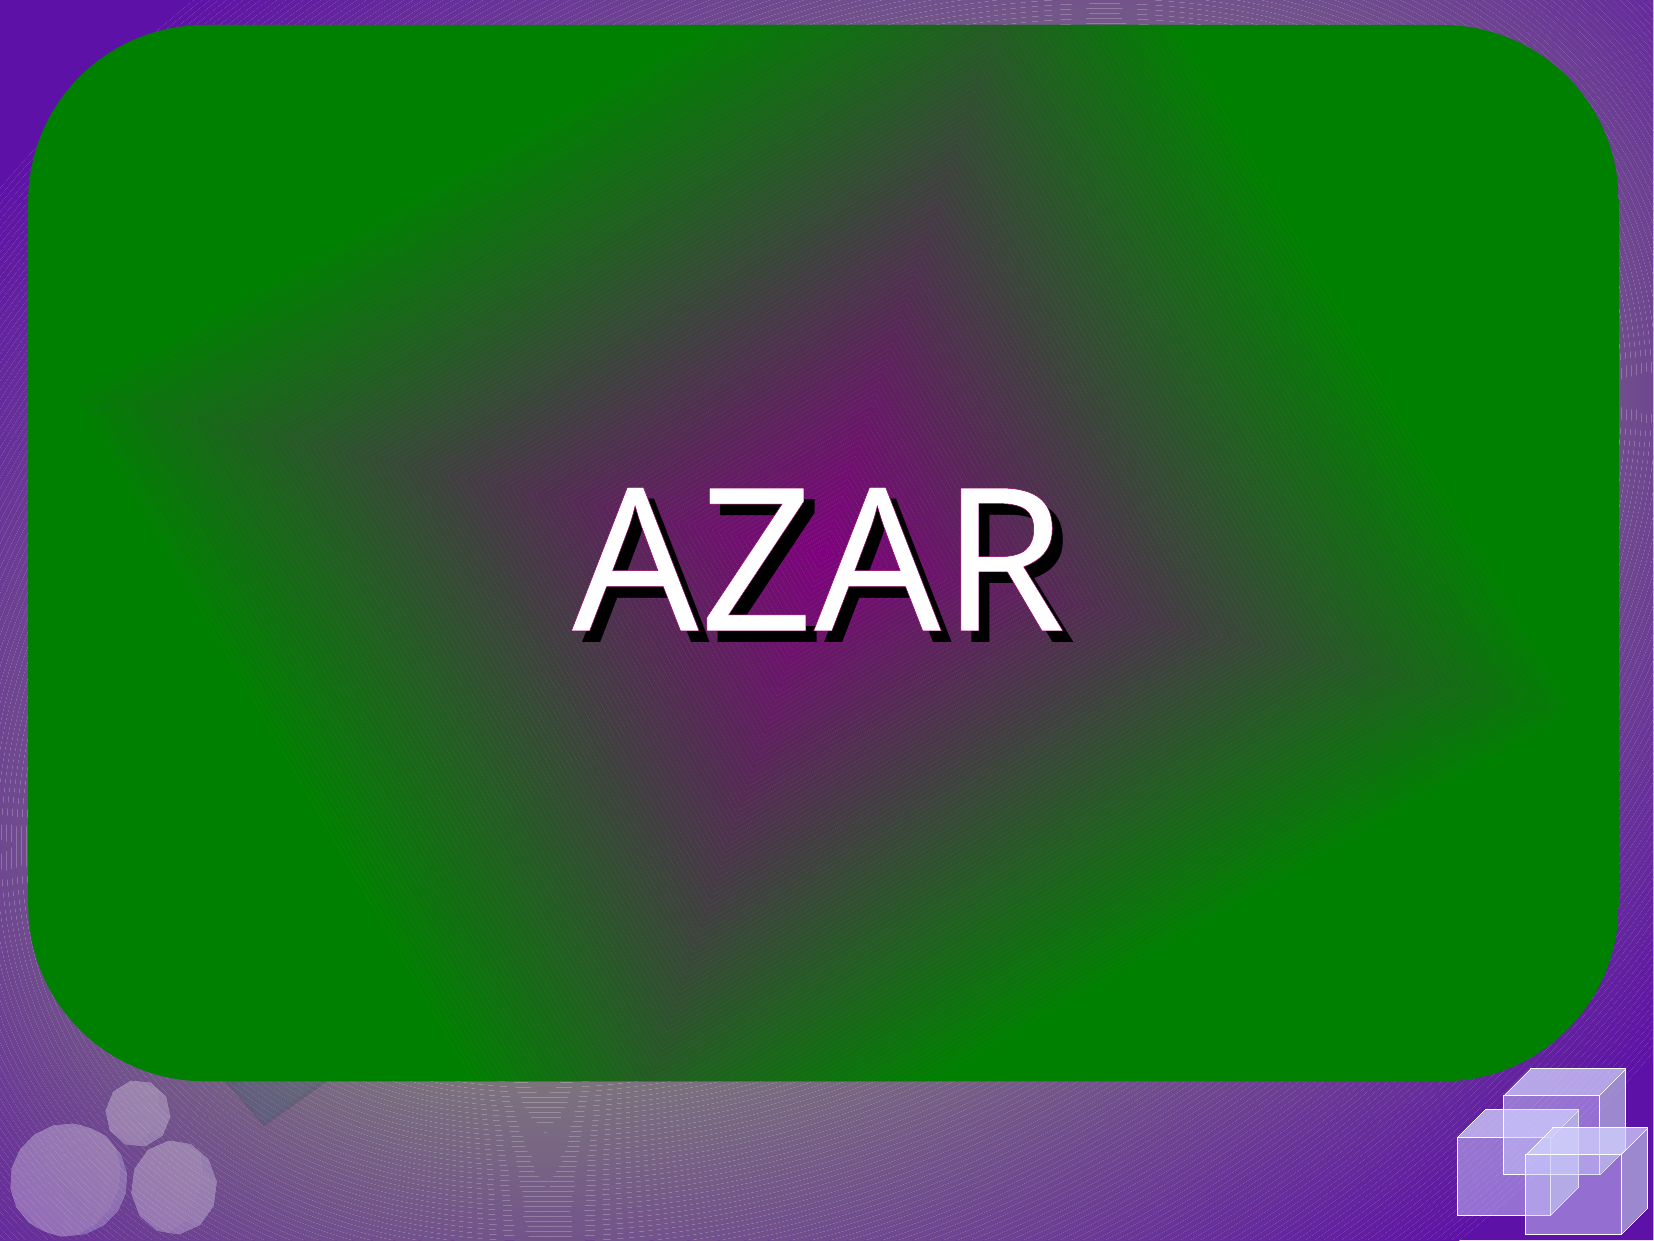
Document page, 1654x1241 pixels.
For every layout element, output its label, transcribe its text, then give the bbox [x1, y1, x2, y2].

text_box [28, 24, 1619, 1082]
text_box AZAR [168, 409, 1469, 707]
